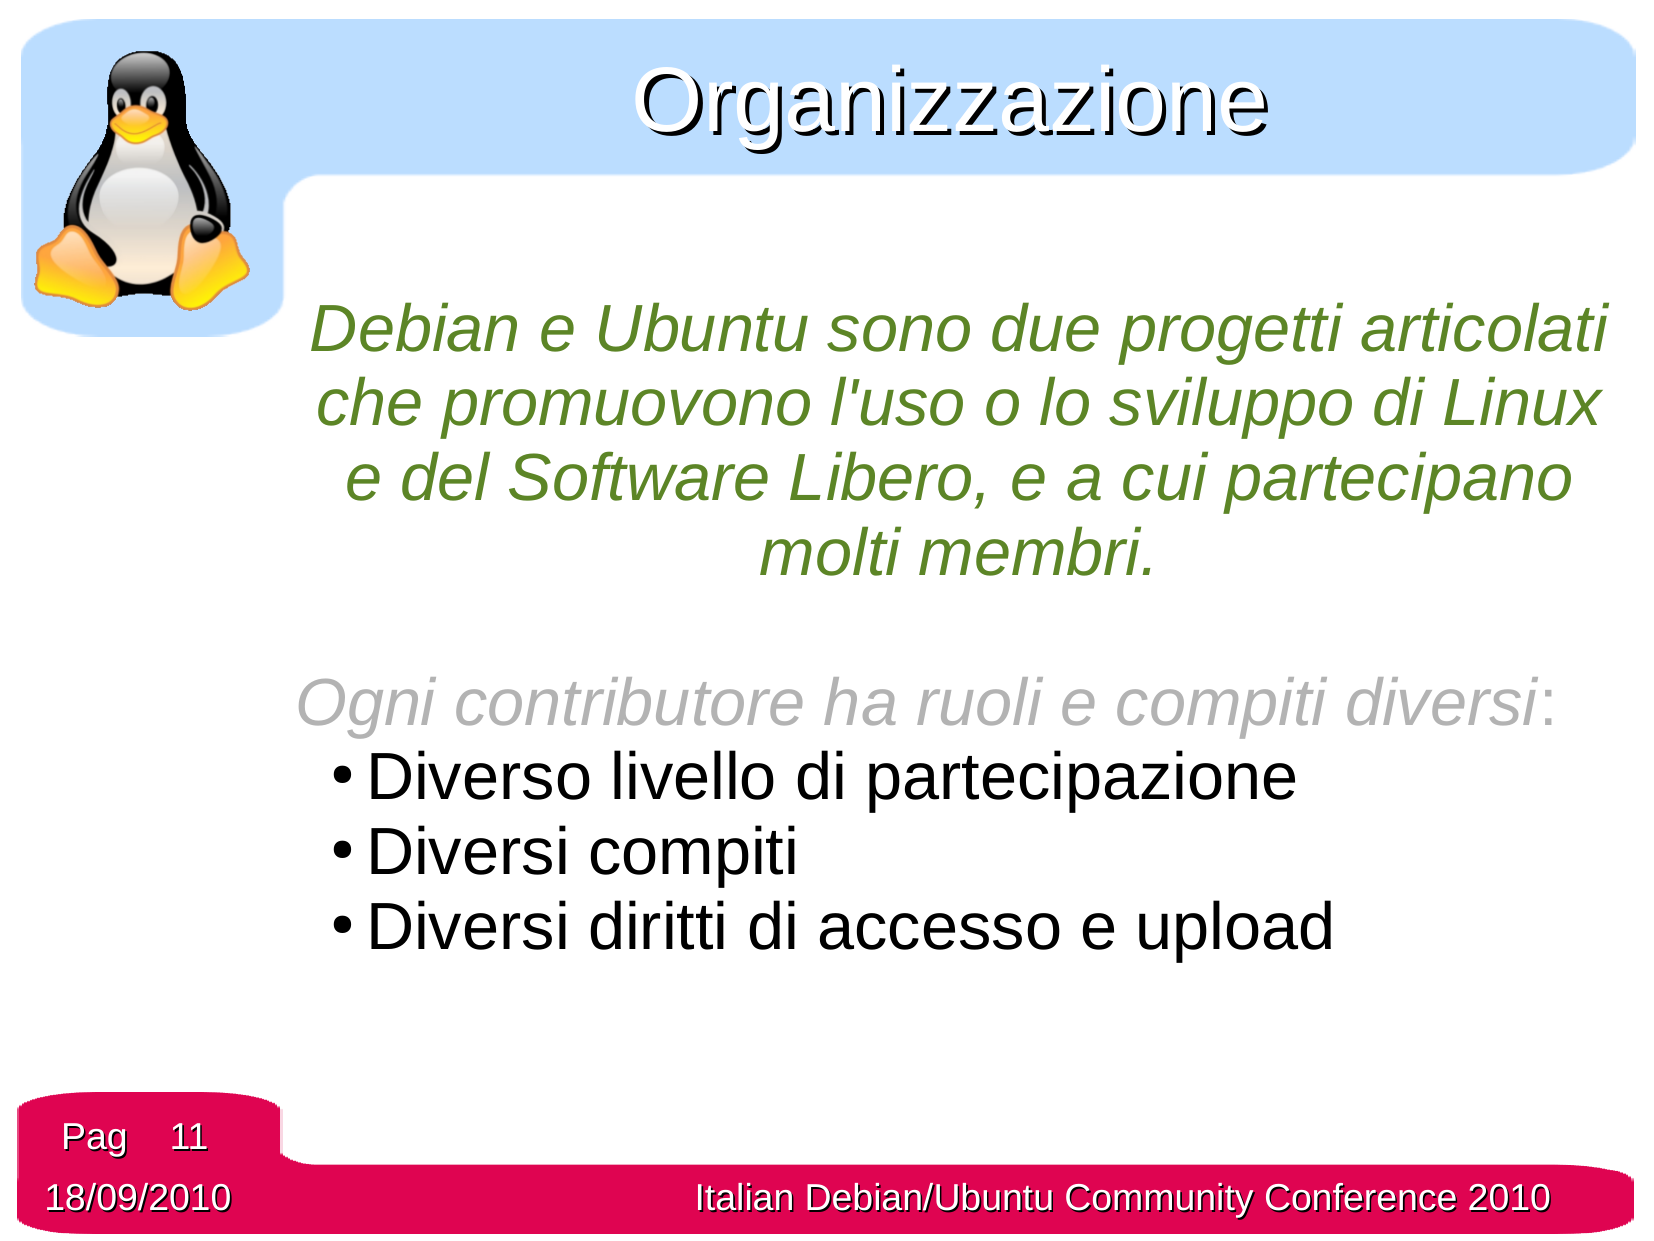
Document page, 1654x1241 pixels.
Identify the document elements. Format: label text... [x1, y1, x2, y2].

text_box Pag <number> [46, 1108, 266, 1182]
picture [21, 19, 1636, 337]
subtitle Debian e Ubuntu sono due progetti articolati che promuovono l'uso o lo sviluppo di Linux e del Software Libero, e a cui partecipano molti membri. Ogni contributore ha ruoli e compiti diversi: Diverso livello di partecipazione Diversi compiti Diversi diritti di accesso e upload [295, 206, 1625, 1123]
title Organizzazione [265, 3, 1636, 196]
text_box 18/09/2010 [29, 1169, 296, 1241]
picture [17, 1092, 1634, 1234]
text_box Italian Debian/Ubuntu Community Conference 2010 [679, 1169, 1566, 1241]
